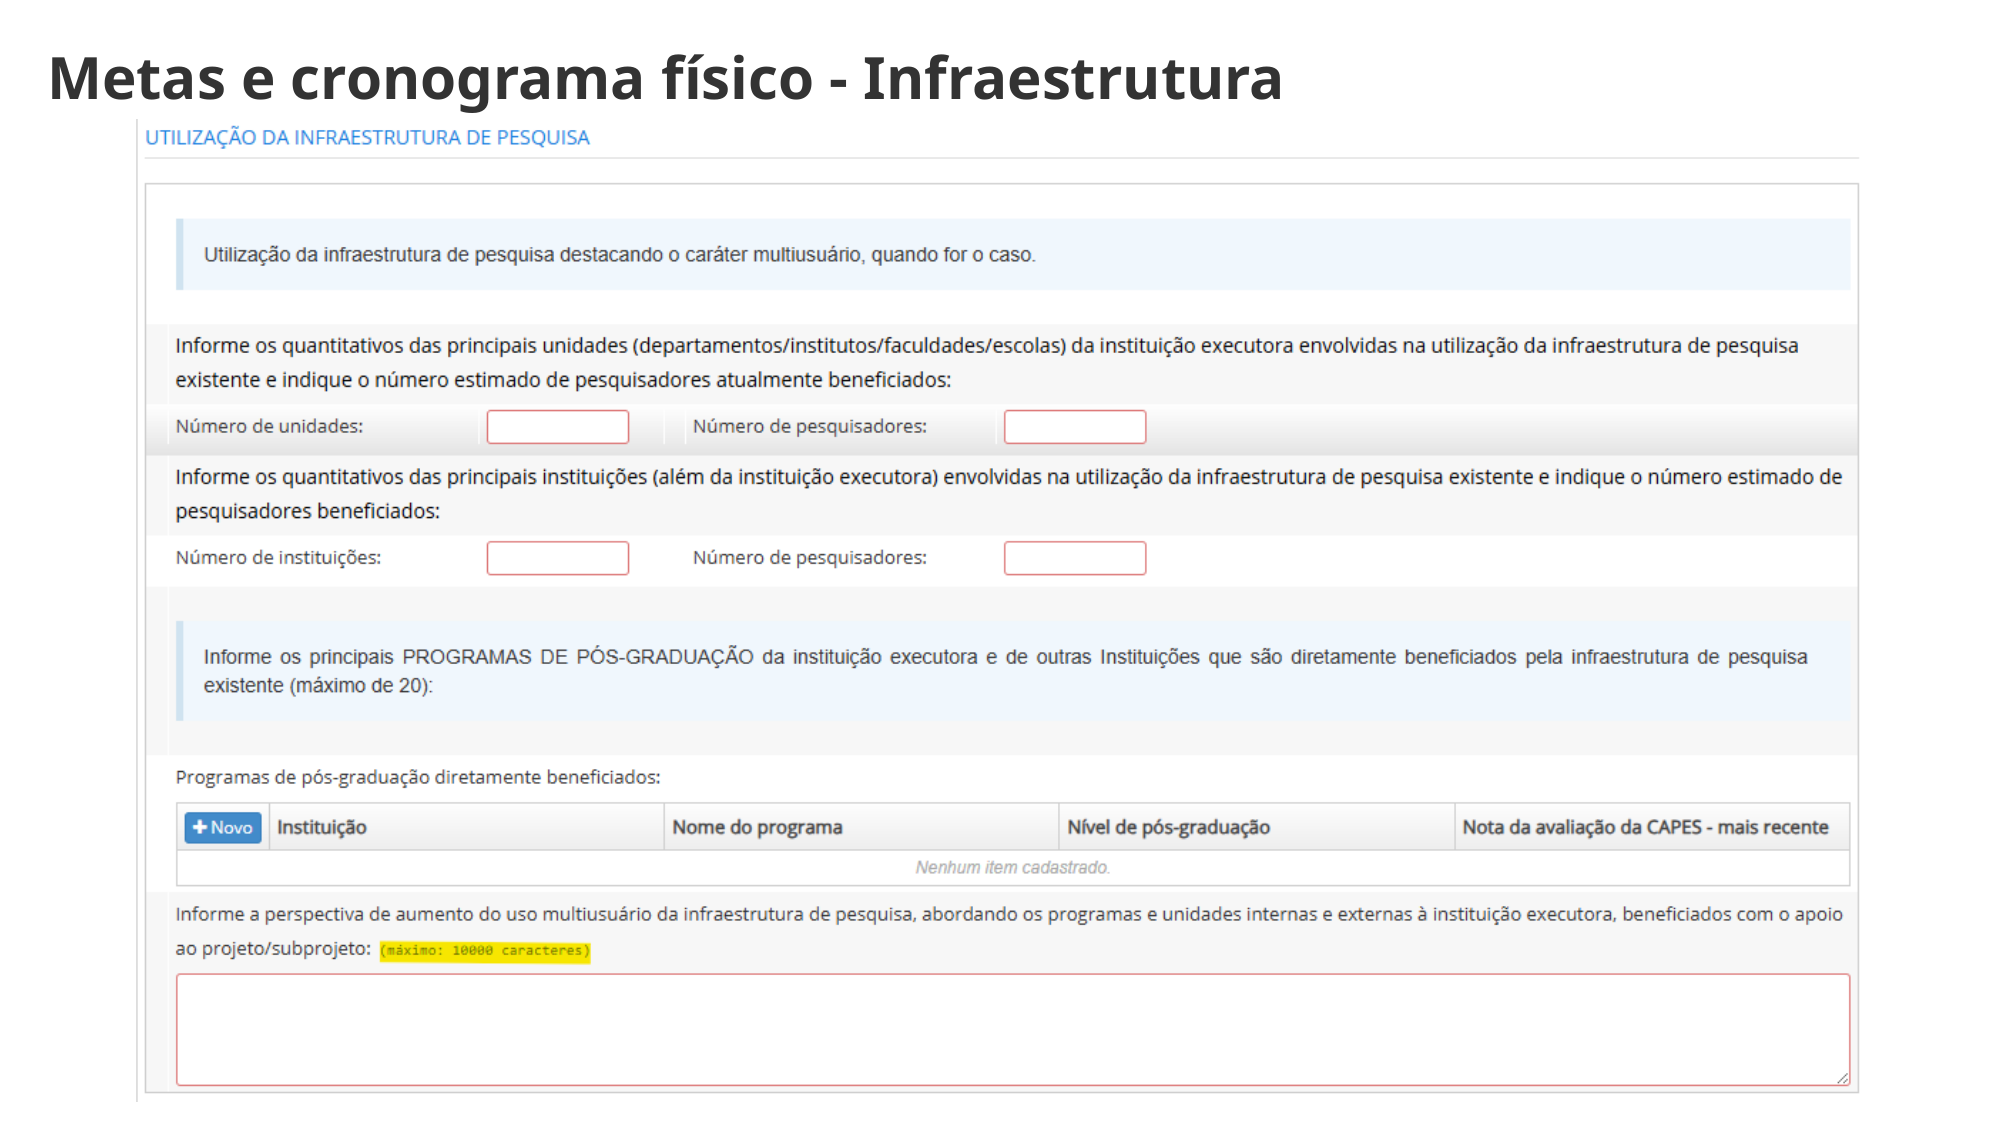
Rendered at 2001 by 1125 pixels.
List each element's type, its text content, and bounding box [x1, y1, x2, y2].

title Metas e cronograma físico - Infraestrutura [32, 29, 1982, 120]
picture [135, 119, 1865, 1102]
